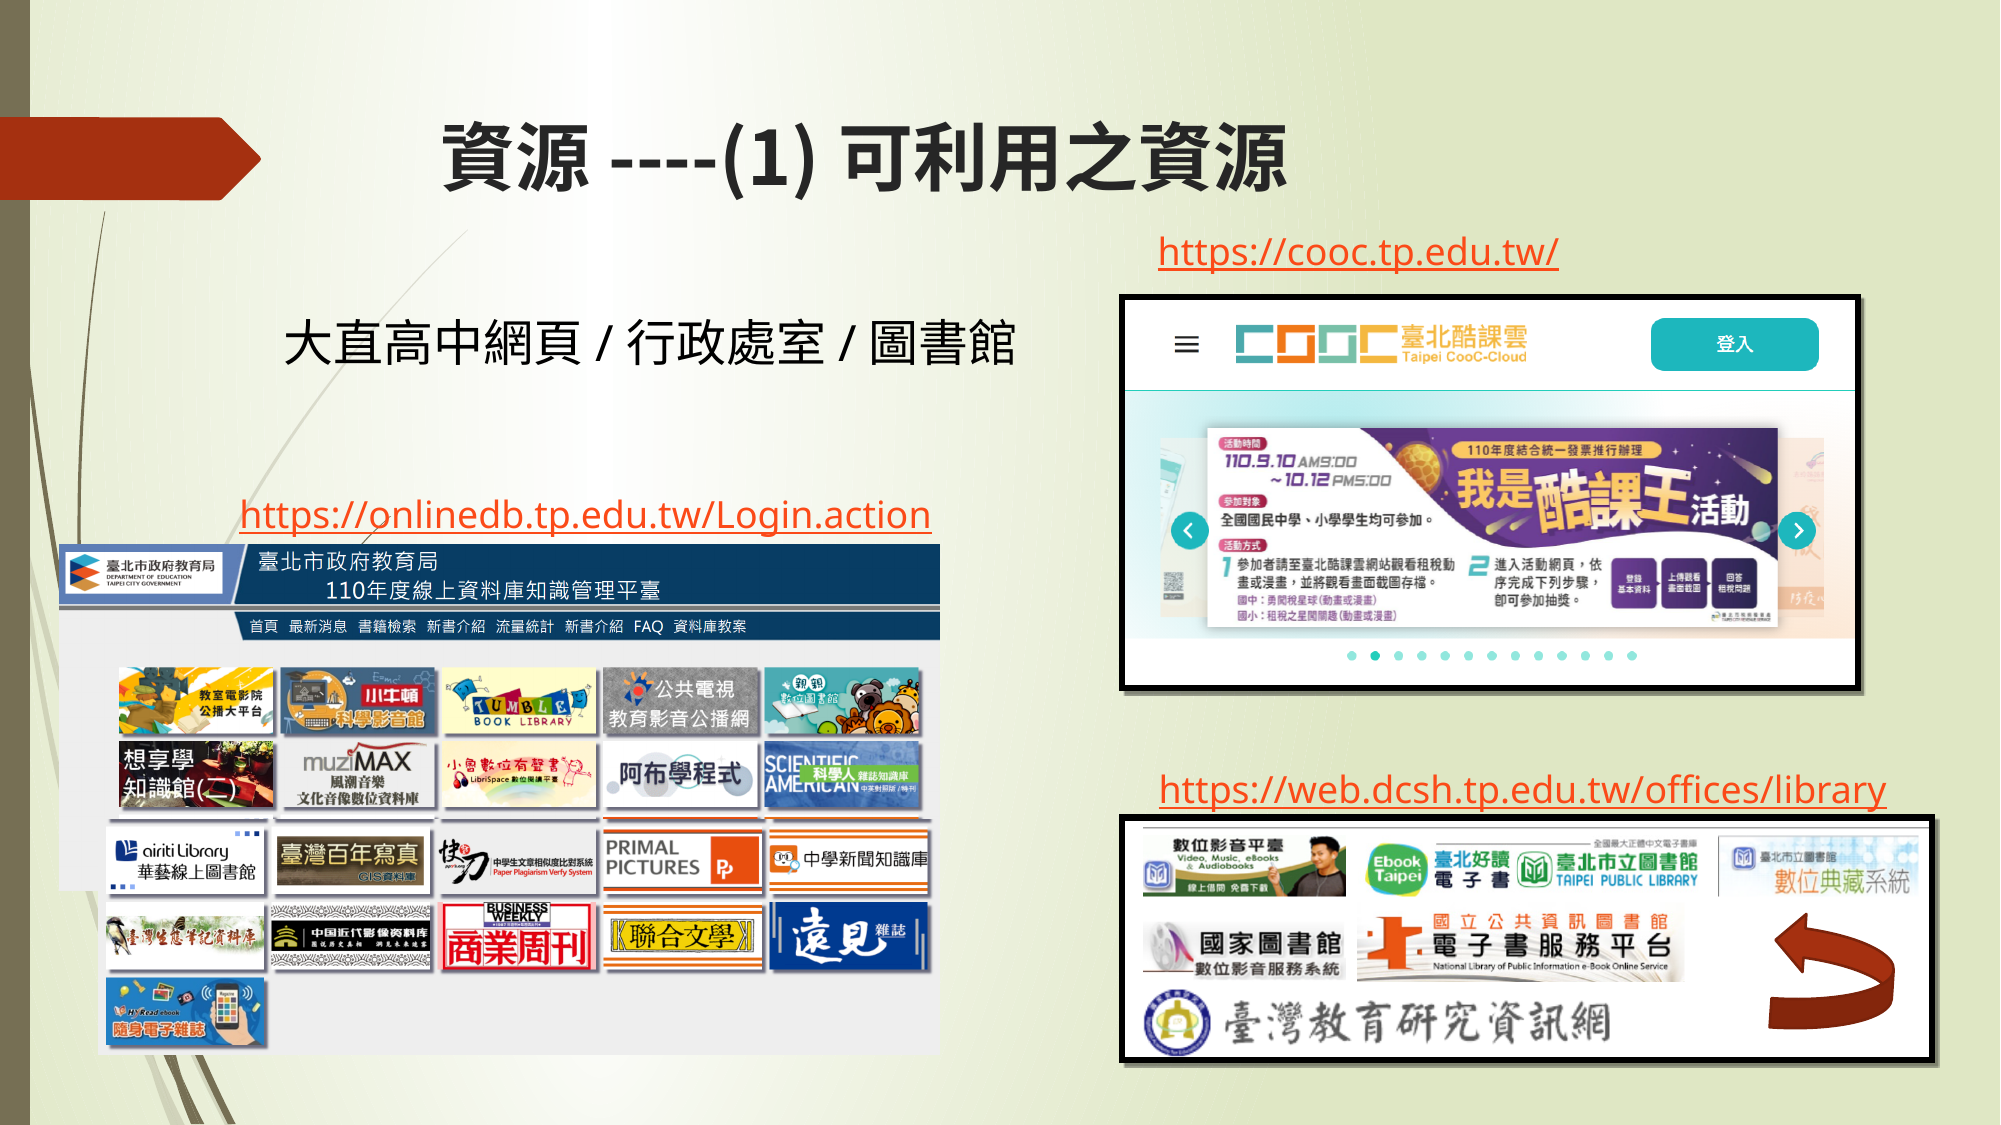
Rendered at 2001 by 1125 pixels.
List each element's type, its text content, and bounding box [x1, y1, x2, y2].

text_box 大直高中網頁/行政處室/圖書館 [231, 225, 1071, 457]
picture [1125, 299, 1855, 685]
text_box [1769, 913, 1894, 1029]
text_box https://onlinedb.tp.edu.tw/Login.action [224, 483, 948, 550]
text_box https://web.dcsh.tp.edu.tw/offices/library [1143, 758, 1903, 825]
picture [1125, 820, 1929, 1058]
title 資源----(1)可利用之資源 [425, 102, 1888, 313]
text_box https://cooc.tp.edu.tw/ [1143, 220, 1575, 287]
picture [59, 544, 940, 1056]
